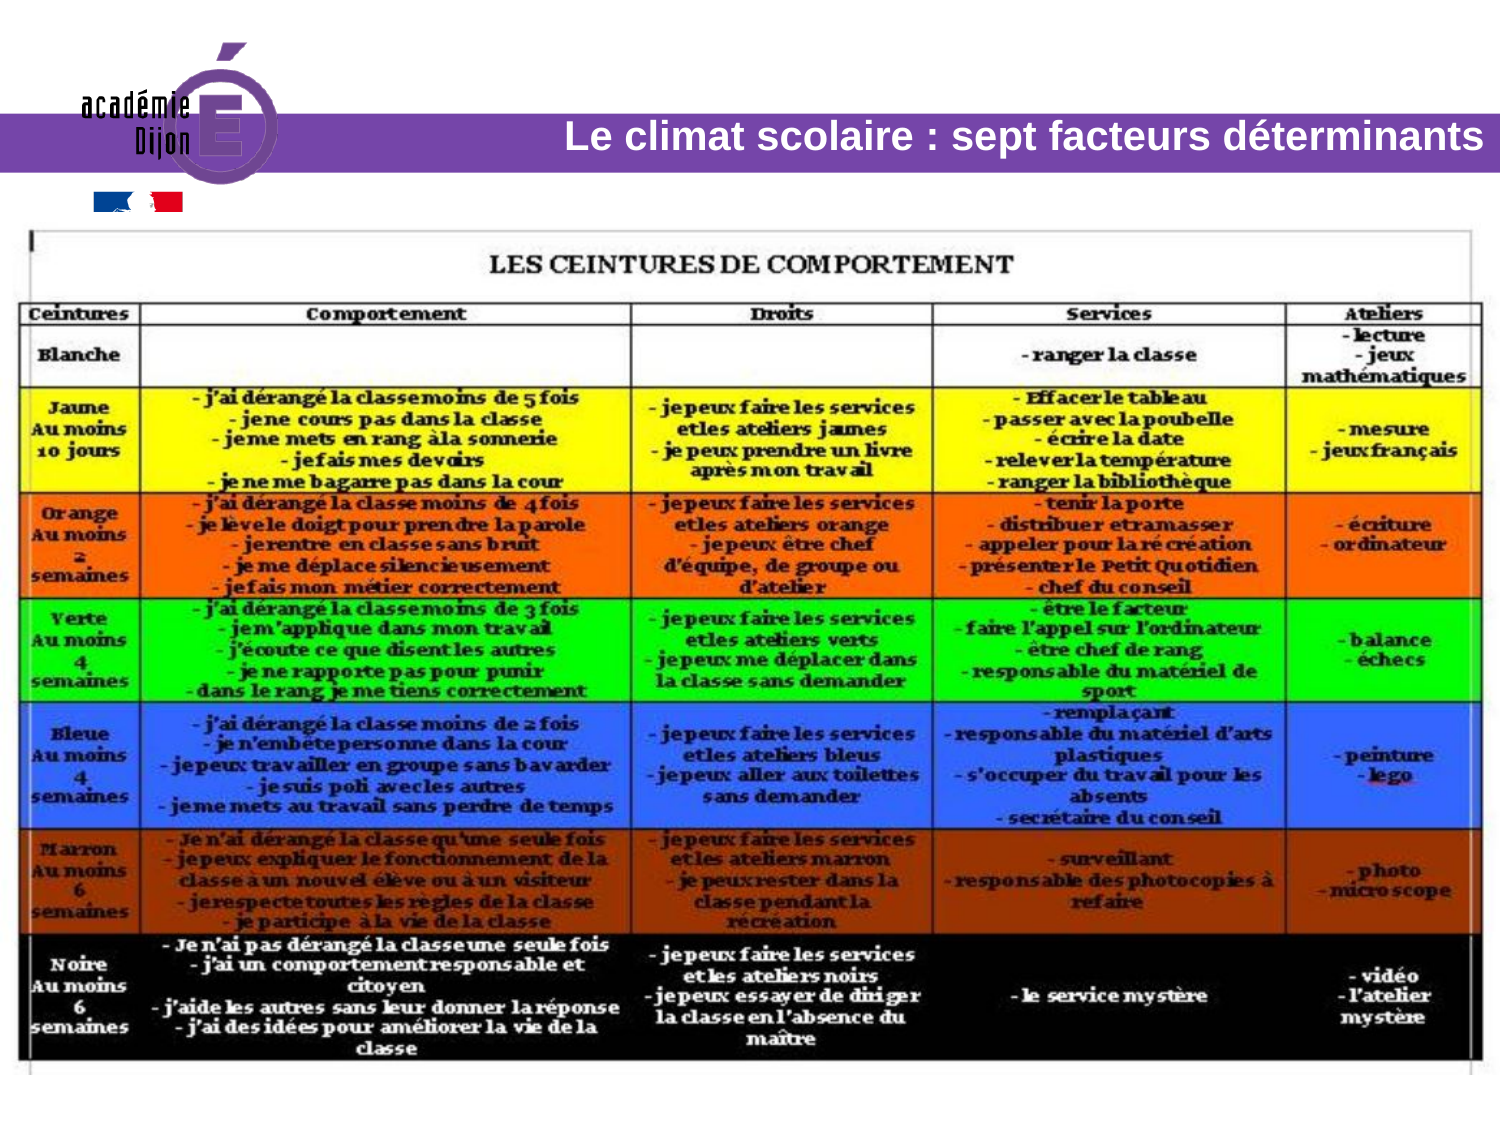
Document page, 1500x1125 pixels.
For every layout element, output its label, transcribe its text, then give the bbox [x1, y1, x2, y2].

picture [0, 42, 1500, 1075]
text_box Le climat scolaire : sept facteurs déterminants [118, 106, 1500, 182]
